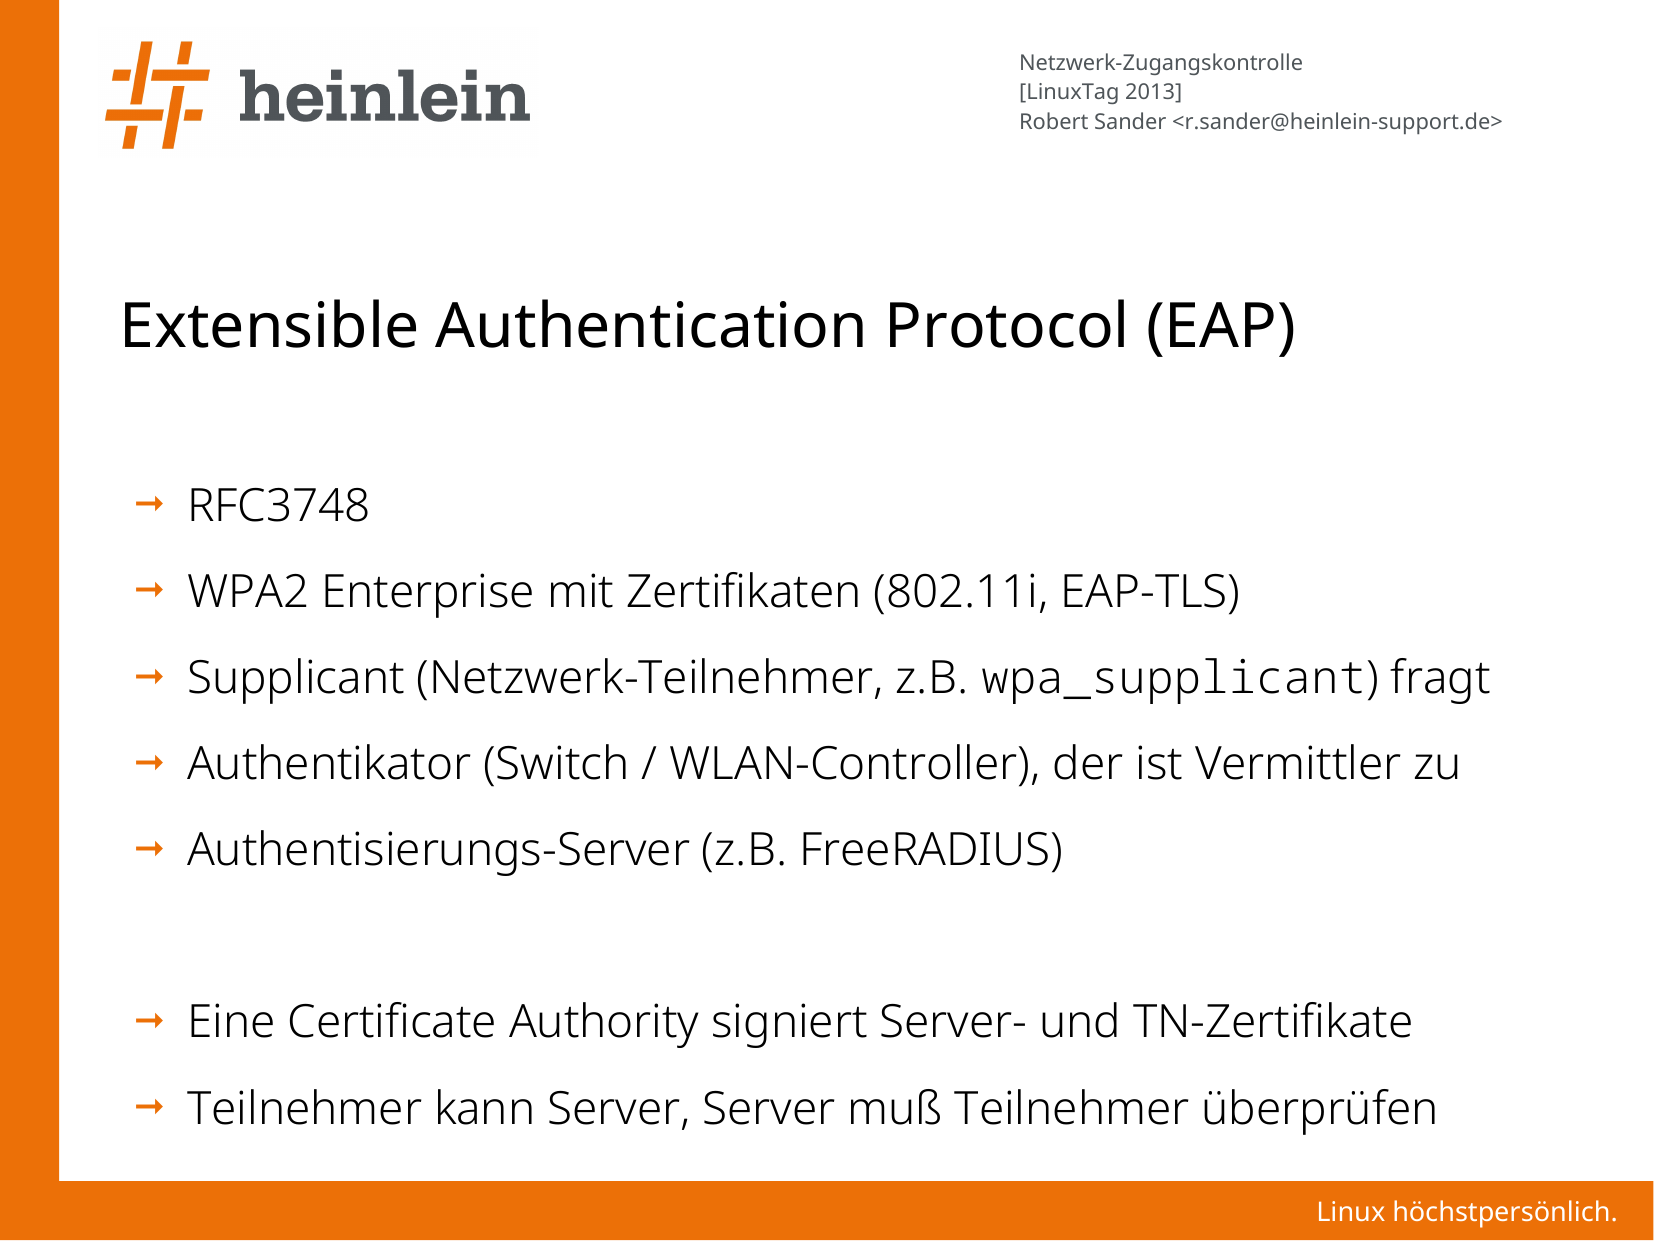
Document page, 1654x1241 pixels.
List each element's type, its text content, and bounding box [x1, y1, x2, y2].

title Extensible Authentication Protocol (EAP) [119, 248, 1538, 367]
picture [98, 27, 539, 158]
list RFC3748 WPA2 Enterprise mit Zertifikaten (802.11i, EAP-TLS) Supplicant (Netzwerk-Teilnehmer, z.B. wpa_supplicant) fragt Authentikator (Switch / WLAN-Controller), der ist Vermittler zu Authentisierungs-Server (z.B. FreeRADIUS) Eine Certificate Authority signiert Server- und TN-Zertifikate Teilnehmer kann Server, Server muß Teilnehmer überprüfen [116, 471, 1570, 1146]
